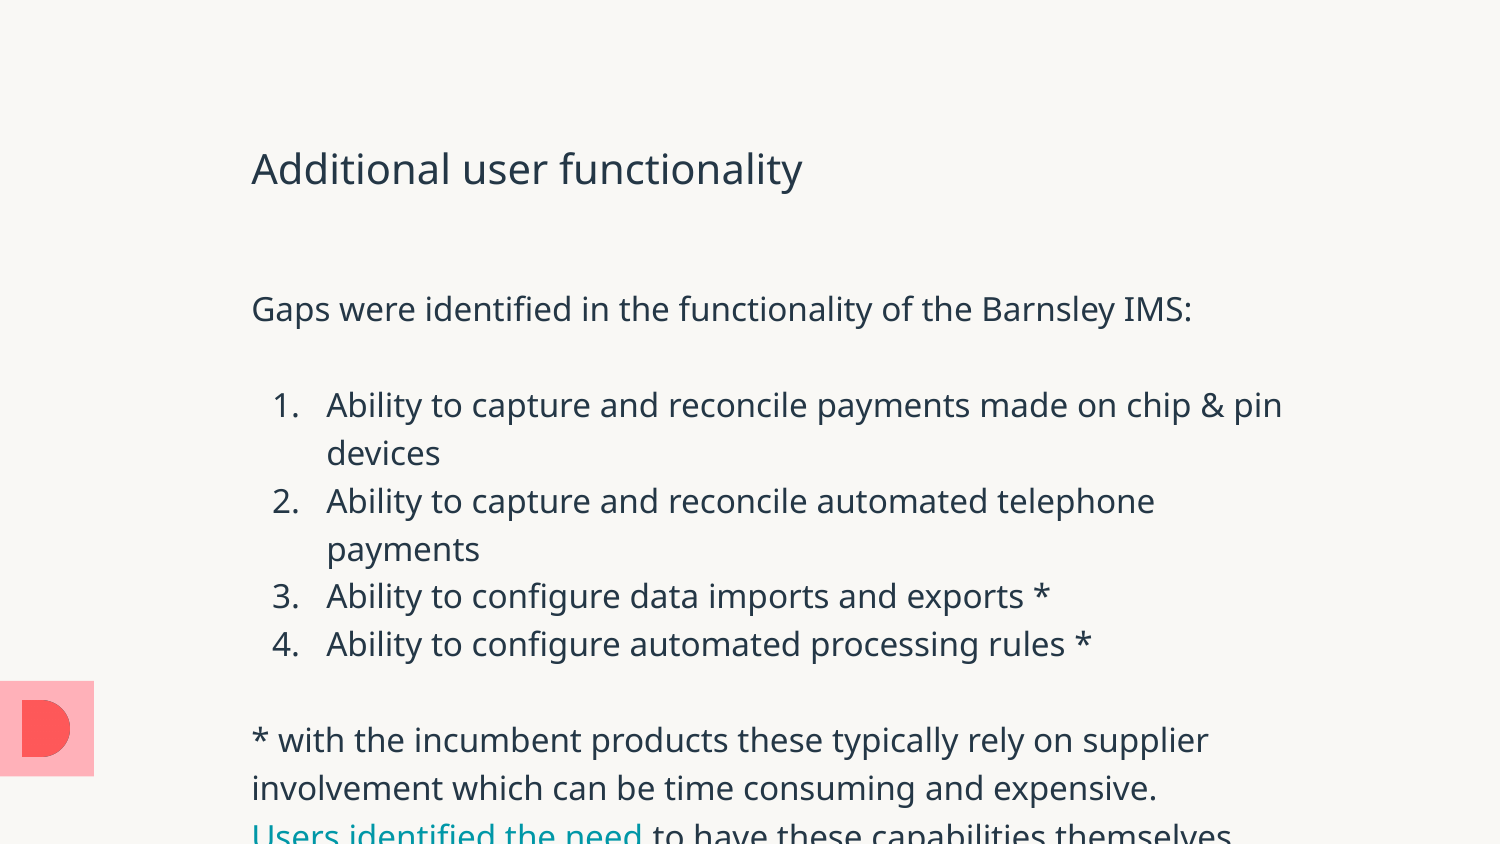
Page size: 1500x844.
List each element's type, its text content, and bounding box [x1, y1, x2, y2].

picture [22, 700, 70, 757]
title Additional user functionality [236, 118, 1329, 238]
list Gaps were identified in the functionality of the Barnsley IMS: Ability to capture and reconcile payments made on chip & pin devices Ability to capture and reconcile automated telephone payments Ability to configure data imports and exports * Ability to configure automated processing rules * * with the incumbent products these typically rely on supplier involvement which can be time consuming and expensive. Users identified the need to have these capabilities themselves. [236, 265, 1329, 681]
